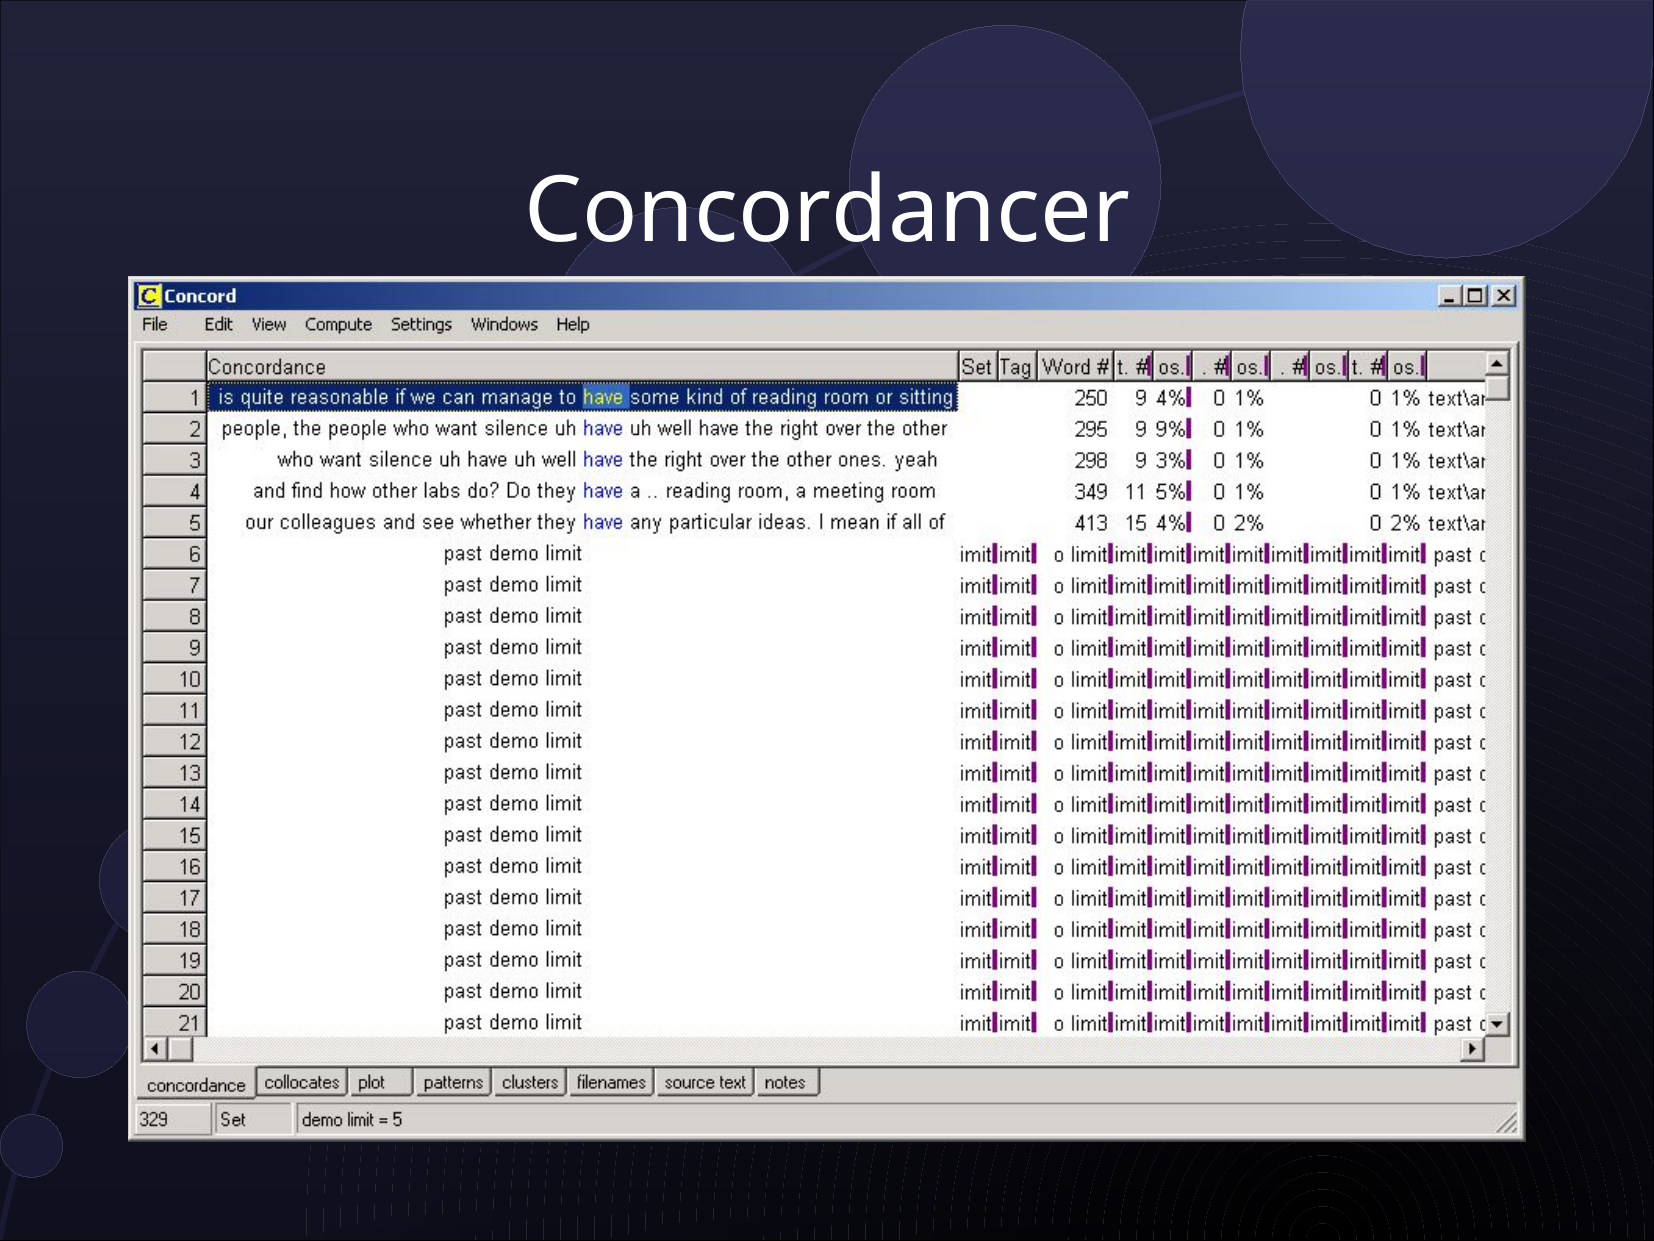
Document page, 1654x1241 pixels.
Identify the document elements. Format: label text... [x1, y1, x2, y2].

picture [128, 276, 1526, 1142]
title Concordancer [121, 102, 1534, 311]
